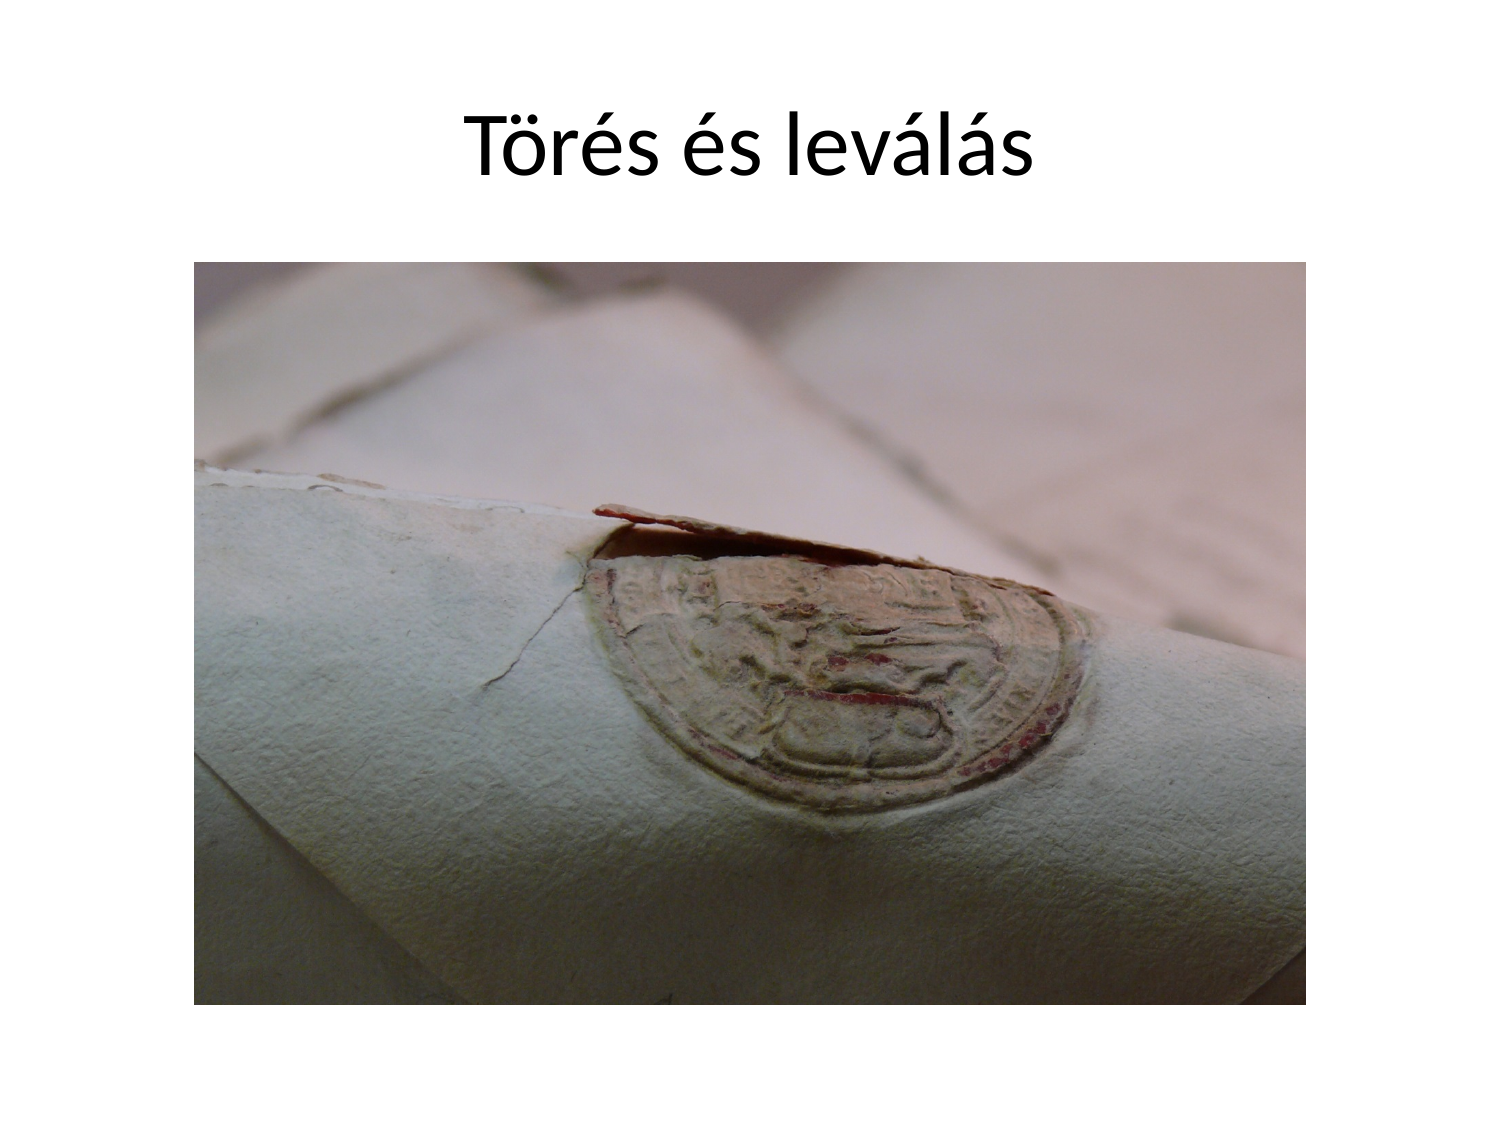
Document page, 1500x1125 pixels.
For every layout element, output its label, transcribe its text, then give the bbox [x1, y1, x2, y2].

title Törés és leválás [75, 45, 1426, 233]
picture [194, 262, 1306, 1005]
